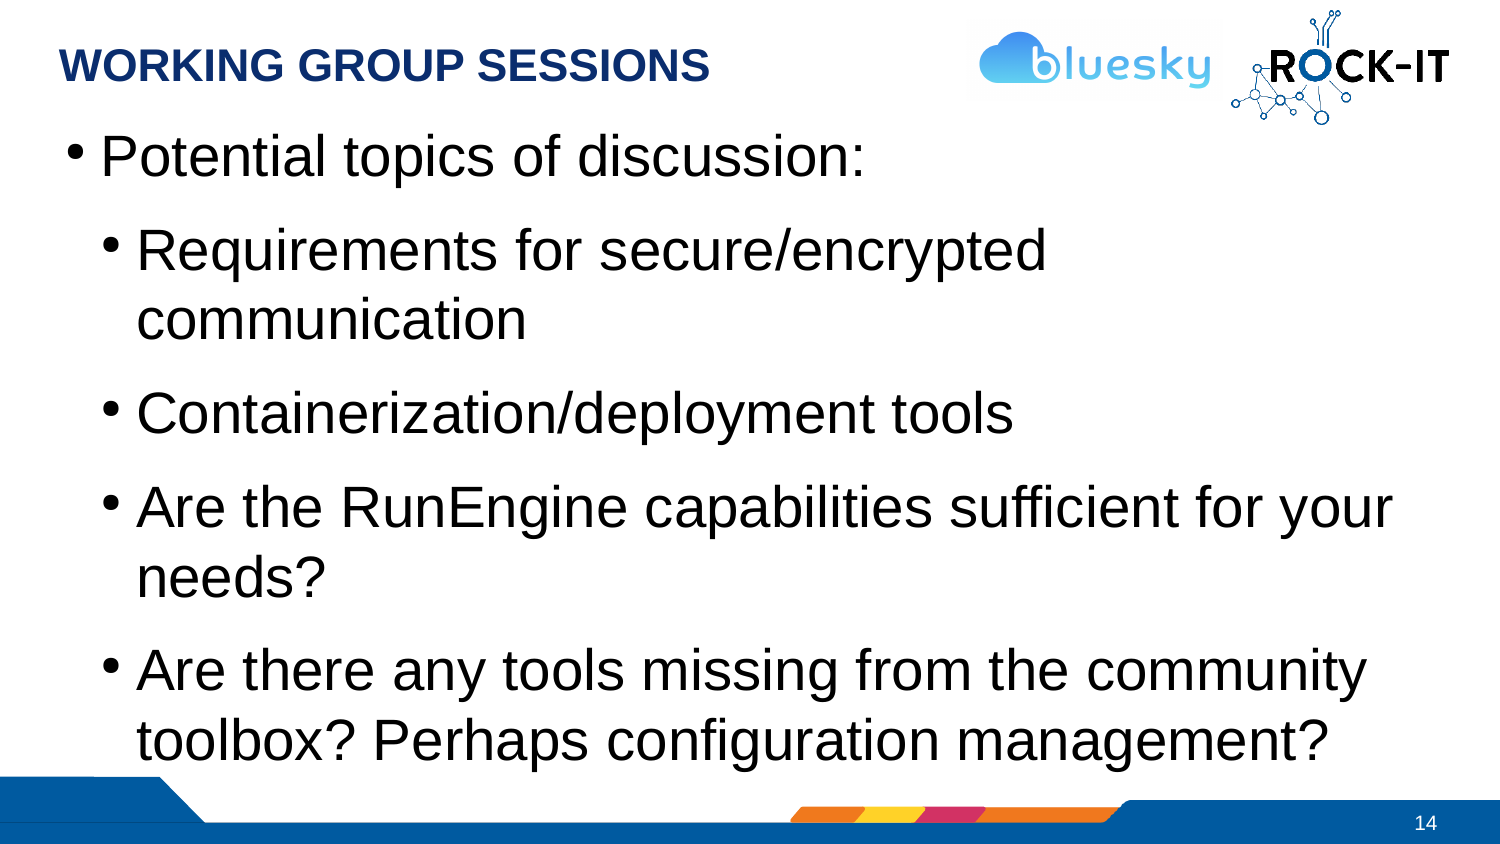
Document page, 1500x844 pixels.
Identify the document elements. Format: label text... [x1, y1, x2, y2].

list Potential topics of discussion: Requirements for secure/encrypted communication Containerization/deployment tools Are the RunEngine capabilities sufficient for your needs? Are there any tools missing from the community toolbox? Perhaps configuration management? [65, 118, 1418, 621]
picture [966, 19, 1223, 101]
picture [1231, 10, 1449, 125]
picture [0, 800, 1500, 844]
title Working group sessions [59, 36, 945, 97]
